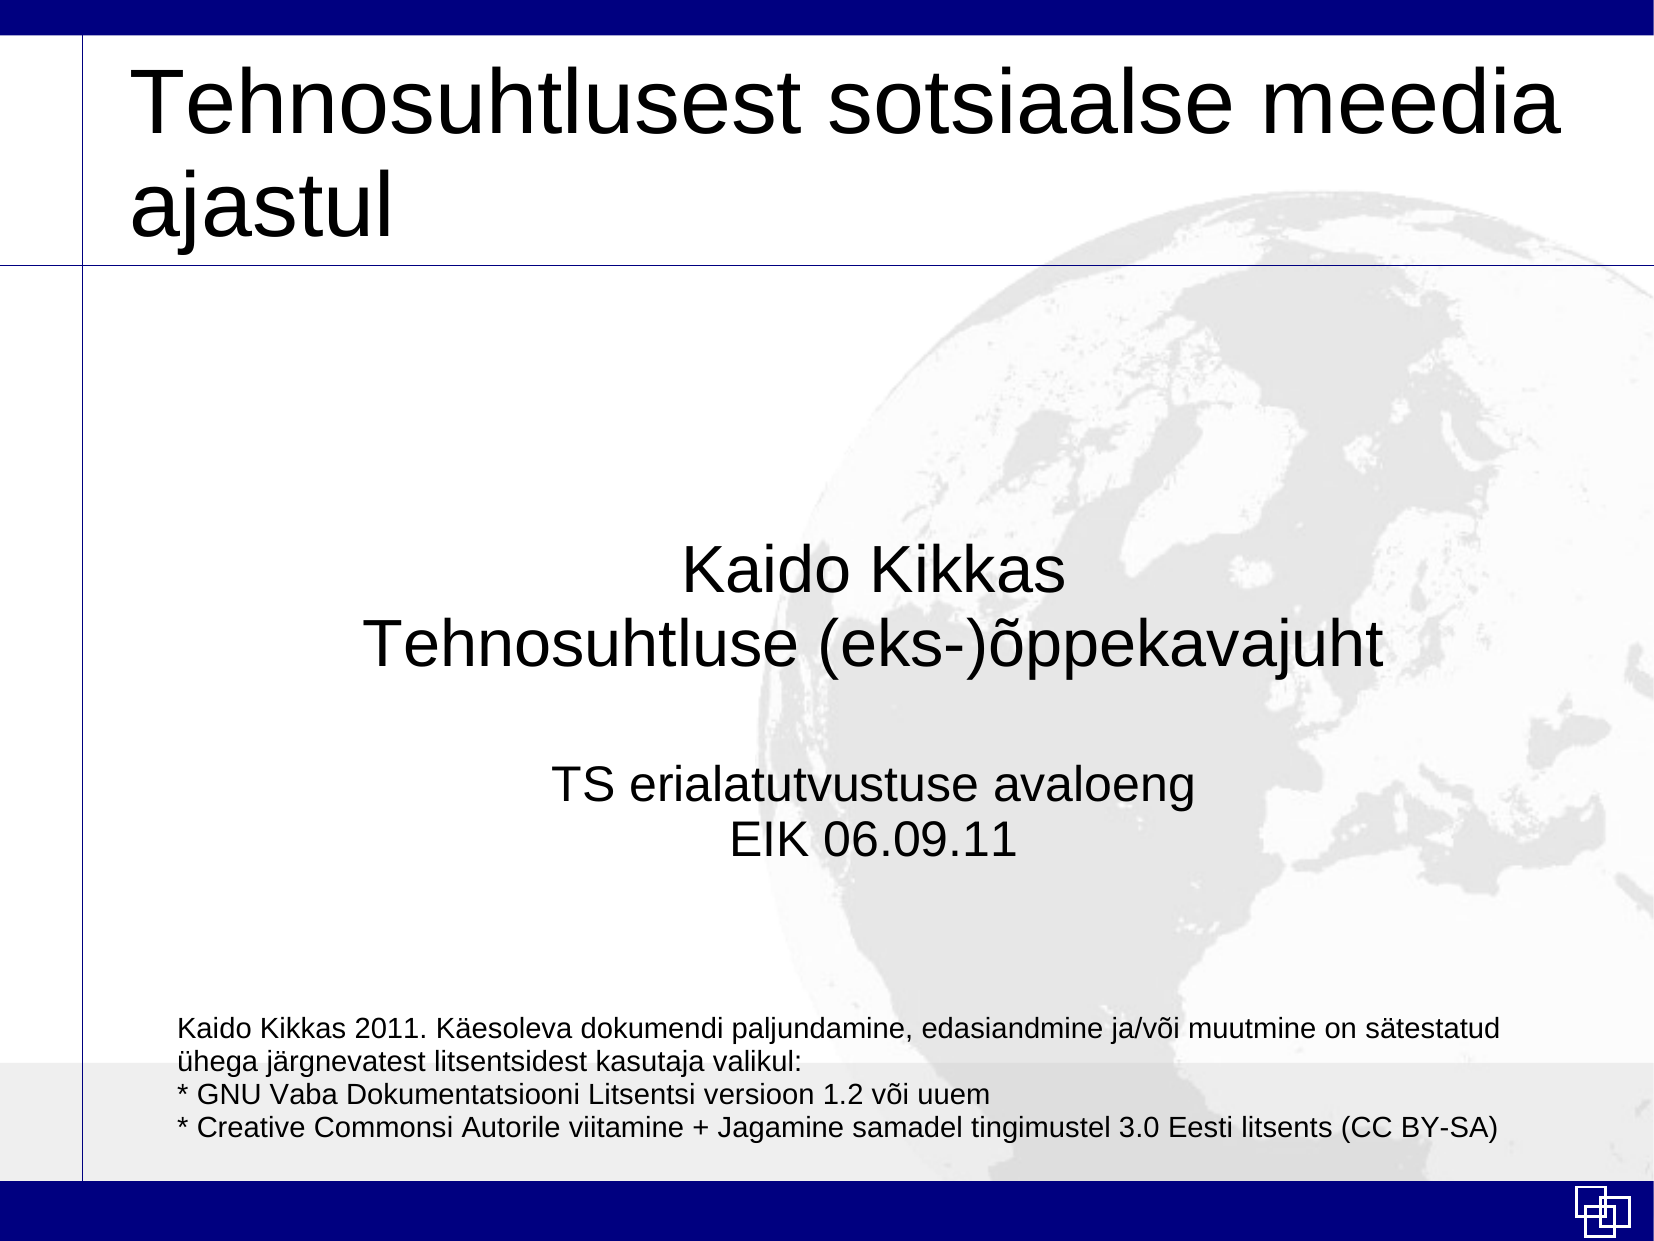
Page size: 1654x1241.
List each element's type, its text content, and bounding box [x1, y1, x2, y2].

subtitle Kaido Kikkas Tehnosuhtluse (eks-)õppekavajuht TS erialatutvustuse avaloeng EIK 06.09.11 [129, 290, 1619, 1109]
title Tehnosuhtlusest sotsiaalse meedia ajastul [129, 49, 1619, 257]
text_box Kaido Kikkas 2011. Käesoleva dokumendi paljundamine, edasiandmine ja/või muutmine on sätestatud ühega järgnevatest litsentsidest kasutaja valikul: * GNU Vaba Dokumentatsiooni Litsentsi versioon 1.2 või uuem * Creative Commonsi Autorile viitamine + Jagamine samadel tingimustel 3.0 Eesti litsents (CC BY-SA) [162, 1005, 1654, 1151]
